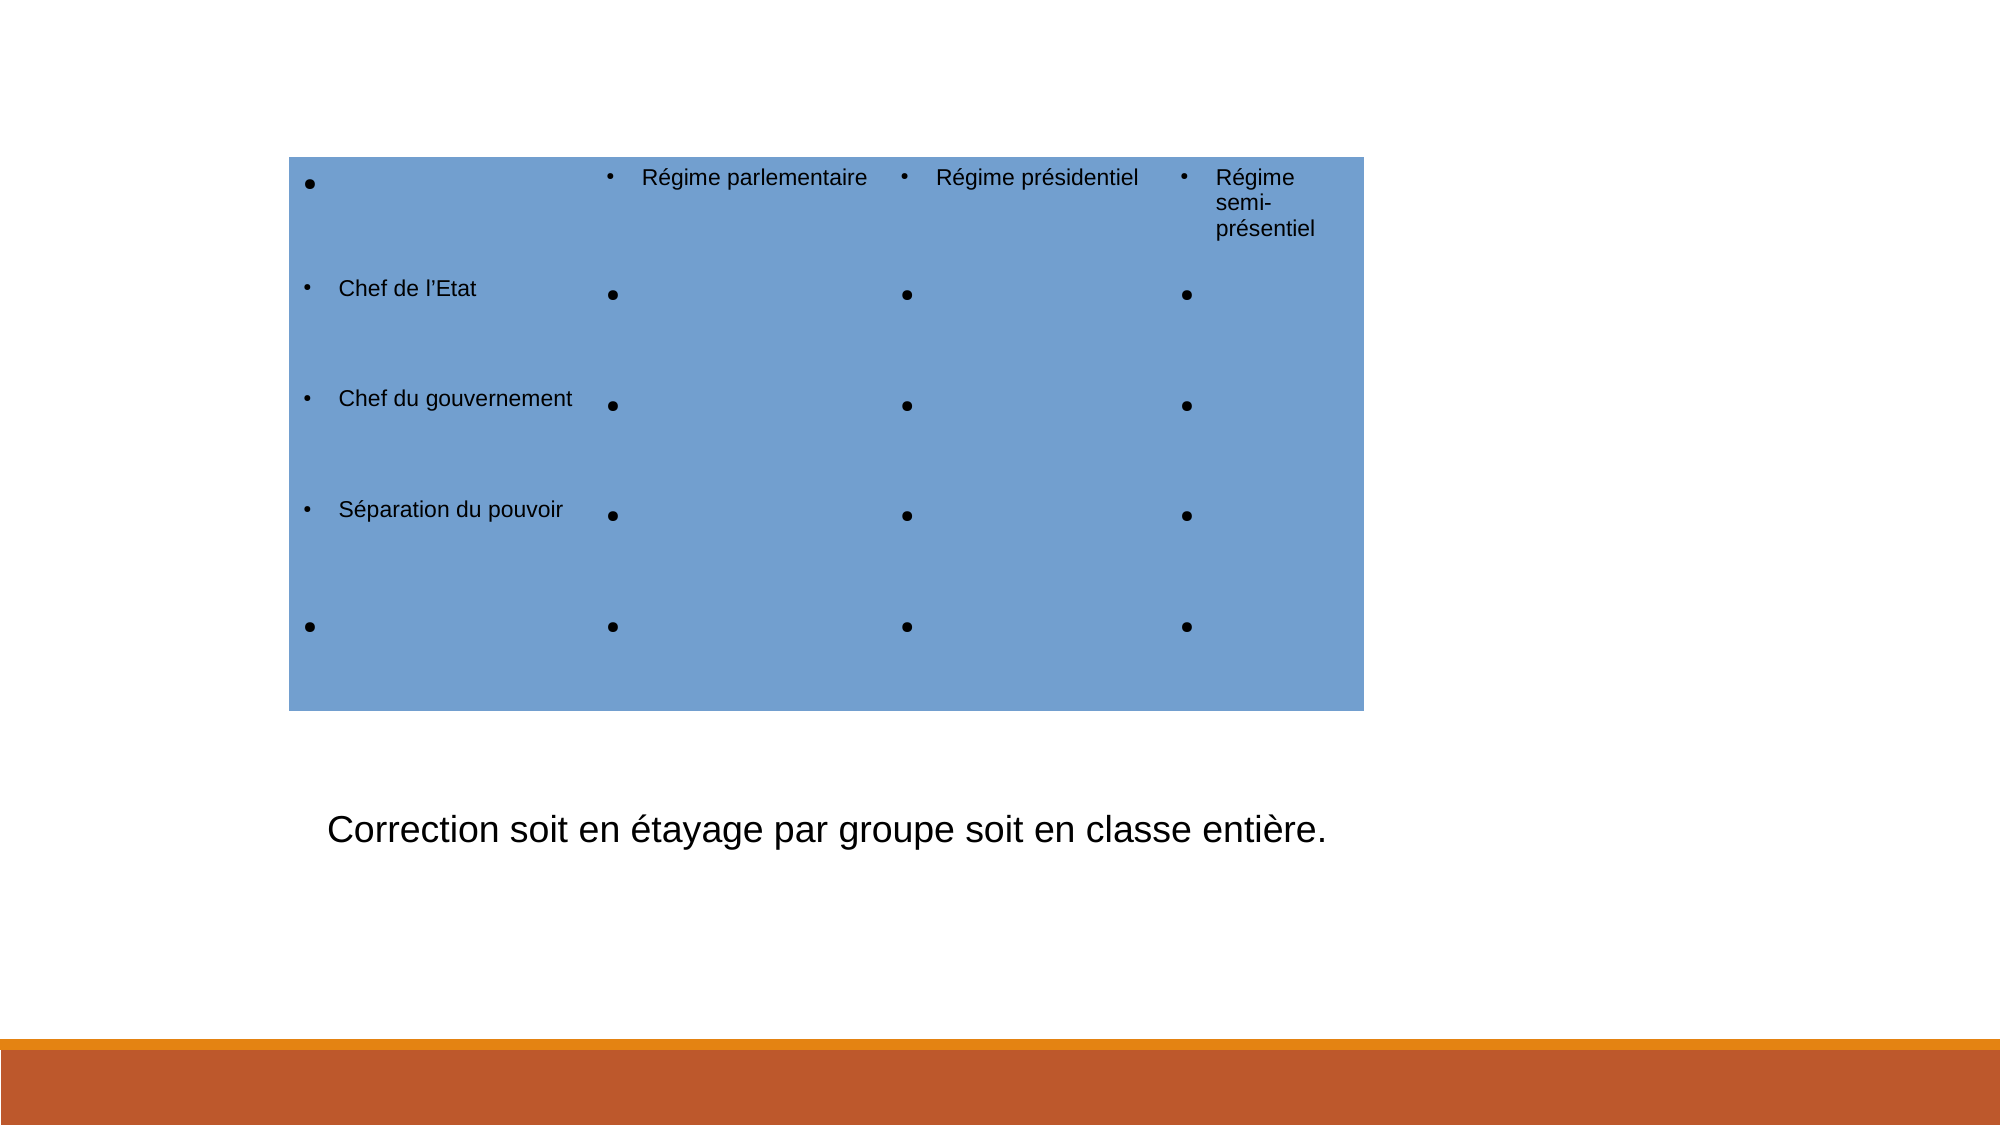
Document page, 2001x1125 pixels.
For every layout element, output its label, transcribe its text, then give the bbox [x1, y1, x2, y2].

table_header Régime parlementaire [592, 157, 886, 268]
table_cell [592, 379, 886, 490]
table_cell [1166, 268, 1364, 379]
table_cell [592, 600, 886, 617]
table_cell [1166, 600, 1364, 617]
table_cell [886, 490, 1166, 600]
table_cell Chef du gouvernement [289, 379, 592, 490]
table_cell [886, 379, 1166, 490]
table_cell [886, 600, 1166, 617]
table_cell [886, 268, 1166, 379]
table_cell [1166, 379, 1364, 490]
table_cell [1166, 490, 1364, 600]
table_cell Séparation du pouvoir [289, 490, 592, 600]
text_box Correction soit en étayage par groupe soit en classe entière. [312, 617, 2000, 902]
table_cell [592, 490, 886, 600]
table_header [289, 157, 592, 268]
table_header Régime semi-présentiel [1166, 157, 1364, 268]
table_header Régime présidentiel [886, 157, 1166, 268]
table_cell [289, 600, 592, 711]
table_cell [592, 268, 886, 379]
table_cell Chef de l’Etat [289, 268, 592, 379]
